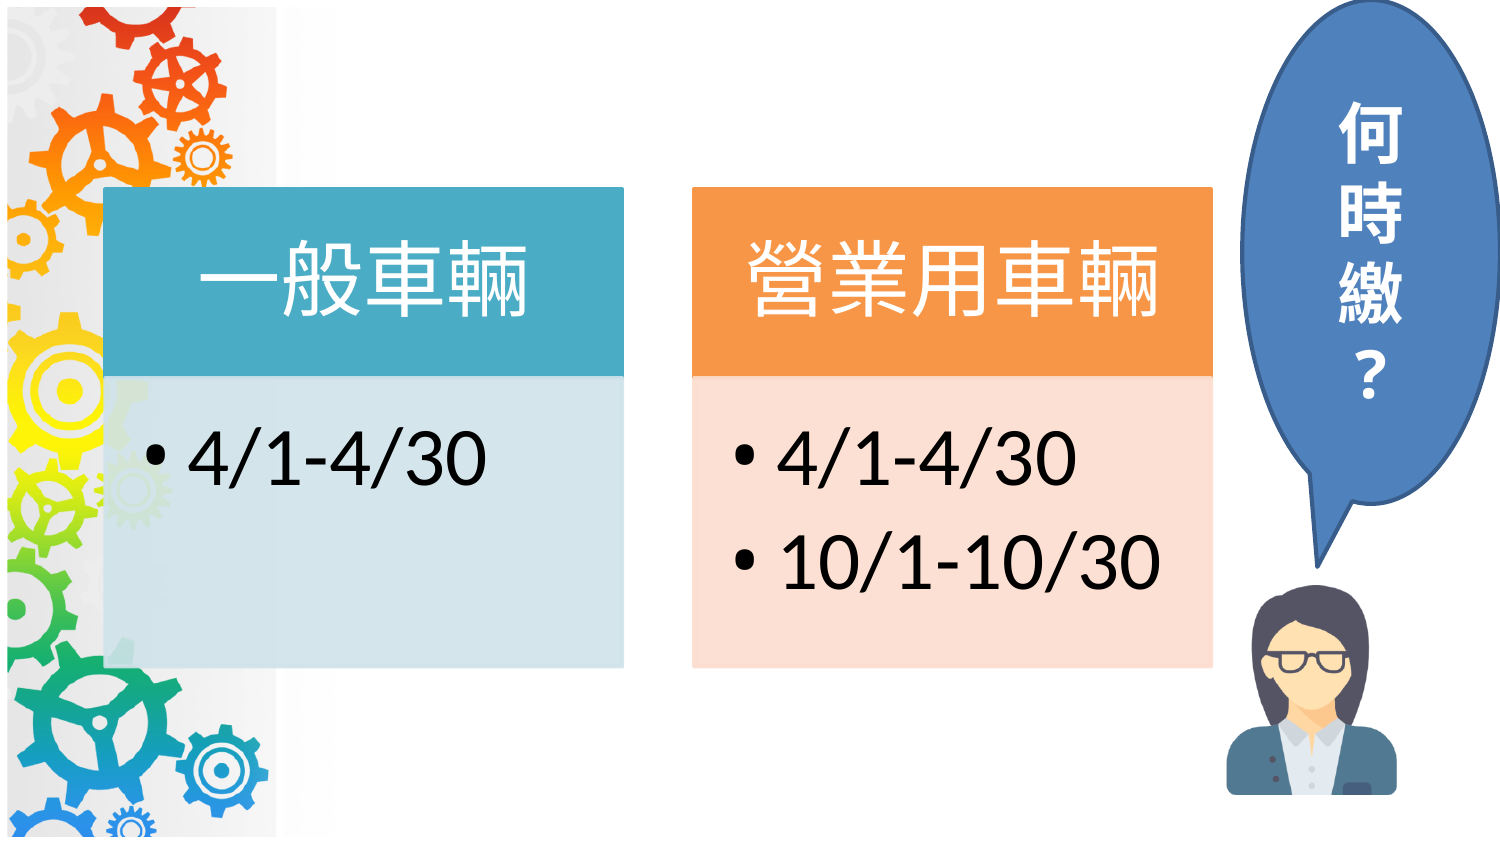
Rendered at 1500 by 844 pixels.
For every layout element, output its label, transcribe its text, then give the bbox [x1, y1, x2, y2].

picture [1207, 585, 1416, 795]
text_box 營業用車輛 [694, 189, 1211, 378]
text_box 何 時 繳 ? [1242, 0, 1500, 567]
text_box 一般車輛 [105, 189, 623, 378]
text_box 4/1-4/30 [105, 378, 623, 667]
text_box 4/1-4/30 10/1-10/30 [694, 378, 1211, 667]
